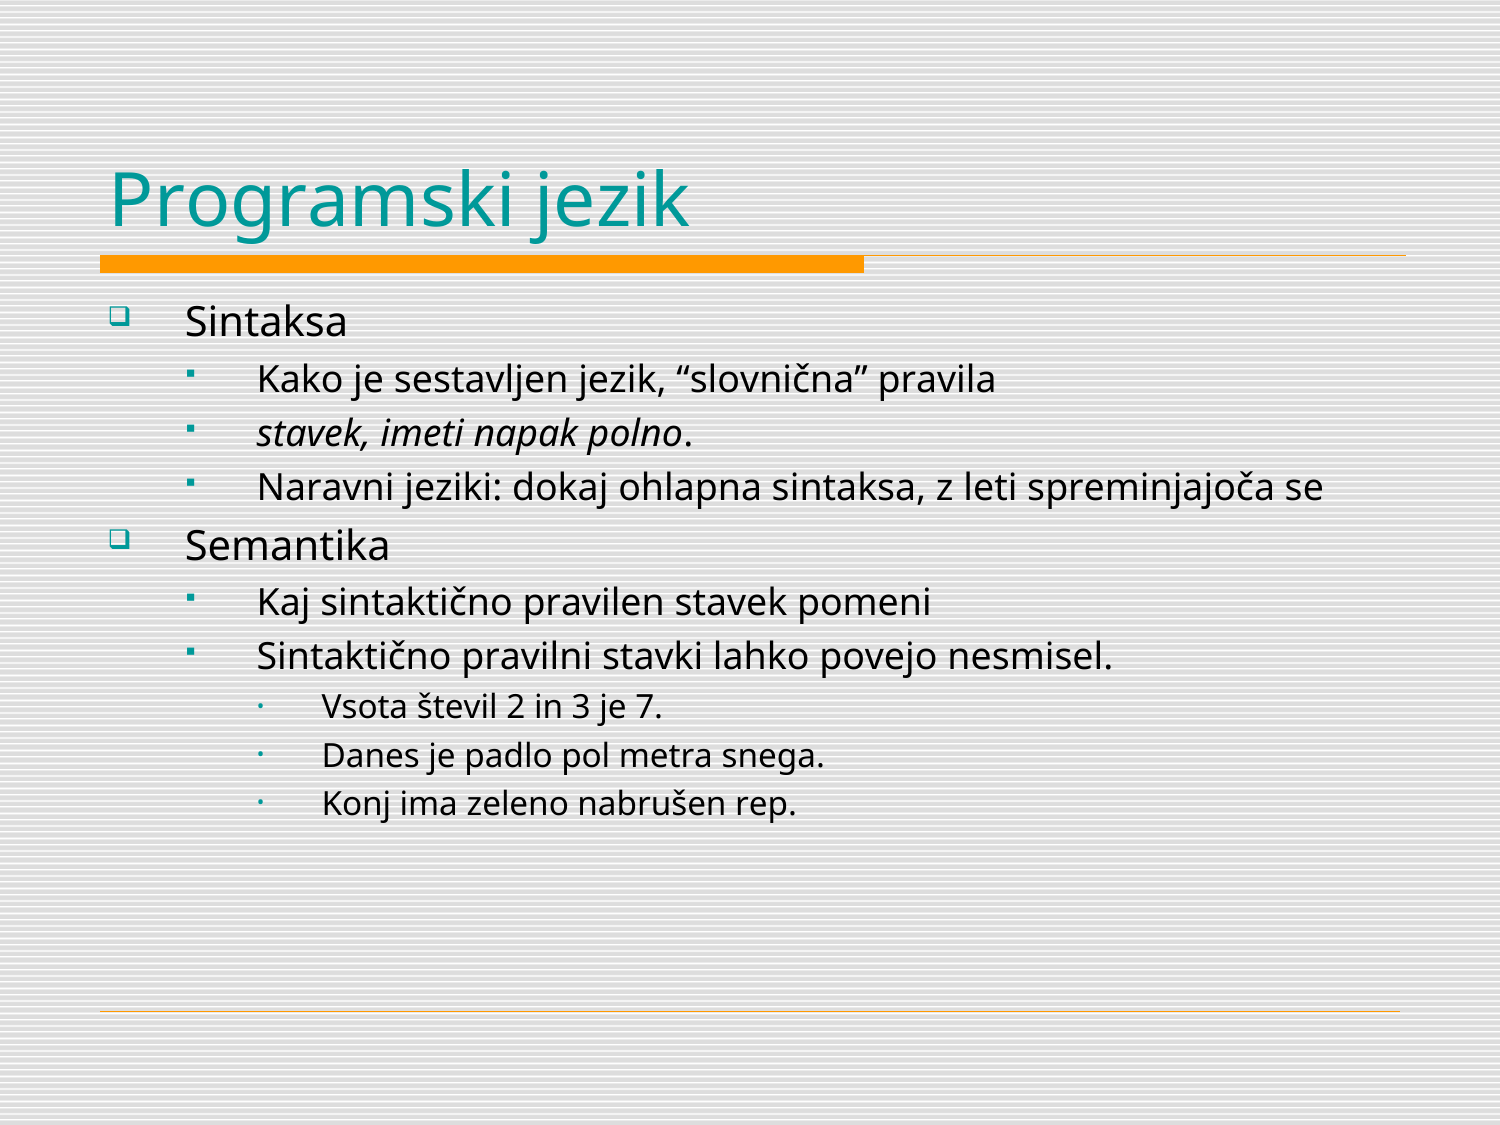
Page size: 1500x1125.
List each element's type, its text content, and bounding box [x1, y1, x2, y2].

title Programski jezik [94, 49, 1407, 250]
picture [0, 0, 1500, 1125]
list Sintaksa Kako je sestavljen jezik, “slovnična” pravila stavek, imeti napak polno. Naravni jeziki: dokaj ohlapna sintaksa, z leti spreminjajoča se Semantika Kaj sintaktično pravilen stavek pomeni Sintaktično pravilni stavki lahko povejo nesmisel. Vsota števil 2 in 3 je 7. Danes je padlo pol metra snega. Konj ima zeleno nabrušen rep. [92, 287, 1406, 988]
